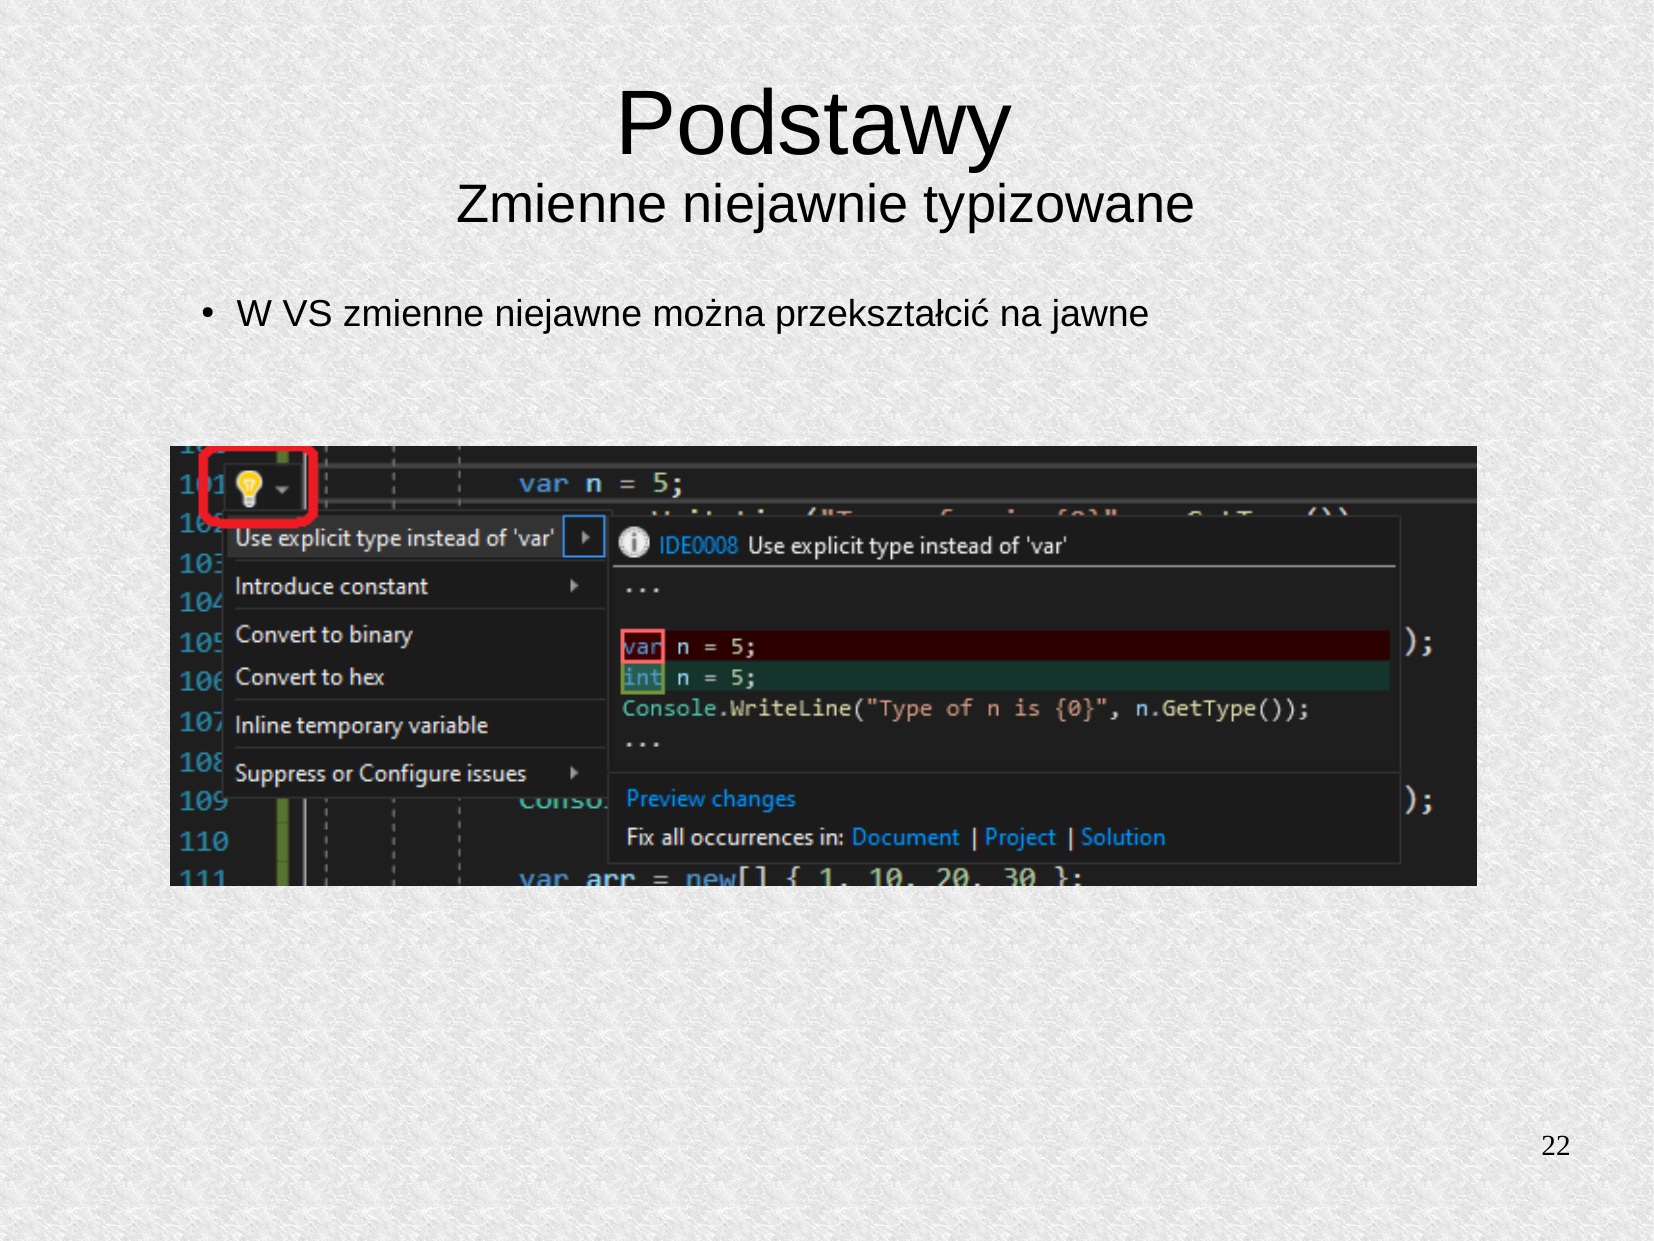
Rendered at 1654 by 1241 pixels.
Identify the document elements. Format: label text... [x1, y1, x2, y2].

picture [0, 0, 1654, 1241]
title Podstawy Zmienne niejawnie typizowane [82, 49, 1571, 257]
text_box W VS zmienne niejawne można przekształcić na jawne [150, 285, 1211, 342]
